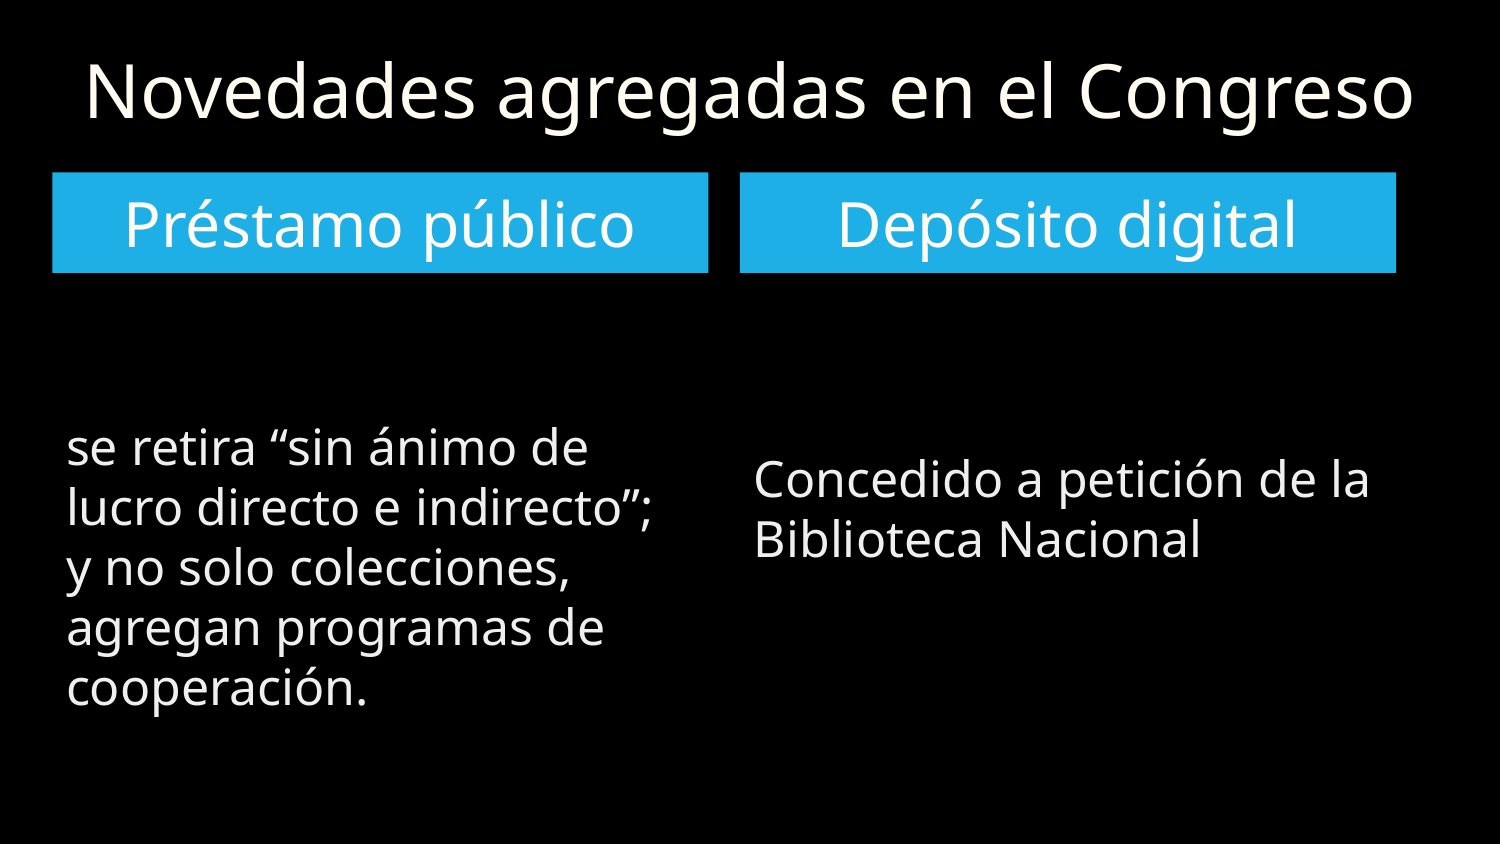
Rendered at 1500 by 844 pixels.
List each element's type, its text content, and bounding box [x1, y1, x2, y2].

text_box Préstamo público [52, 172, 709, 273]
text_box Depósito digital [739, 172, 1397, 273]
list se retira “sin ánimo de lucro directo e indirecto”; y no solo colecciones, agregan programas de cooperación. [51, 366, 708, 800]
title Novedades agregadas en el Congreso [51, 28, 1449, 129]
list Concedido a petición de la Biblioteca Nacional [738, 291, 1395, 725]
